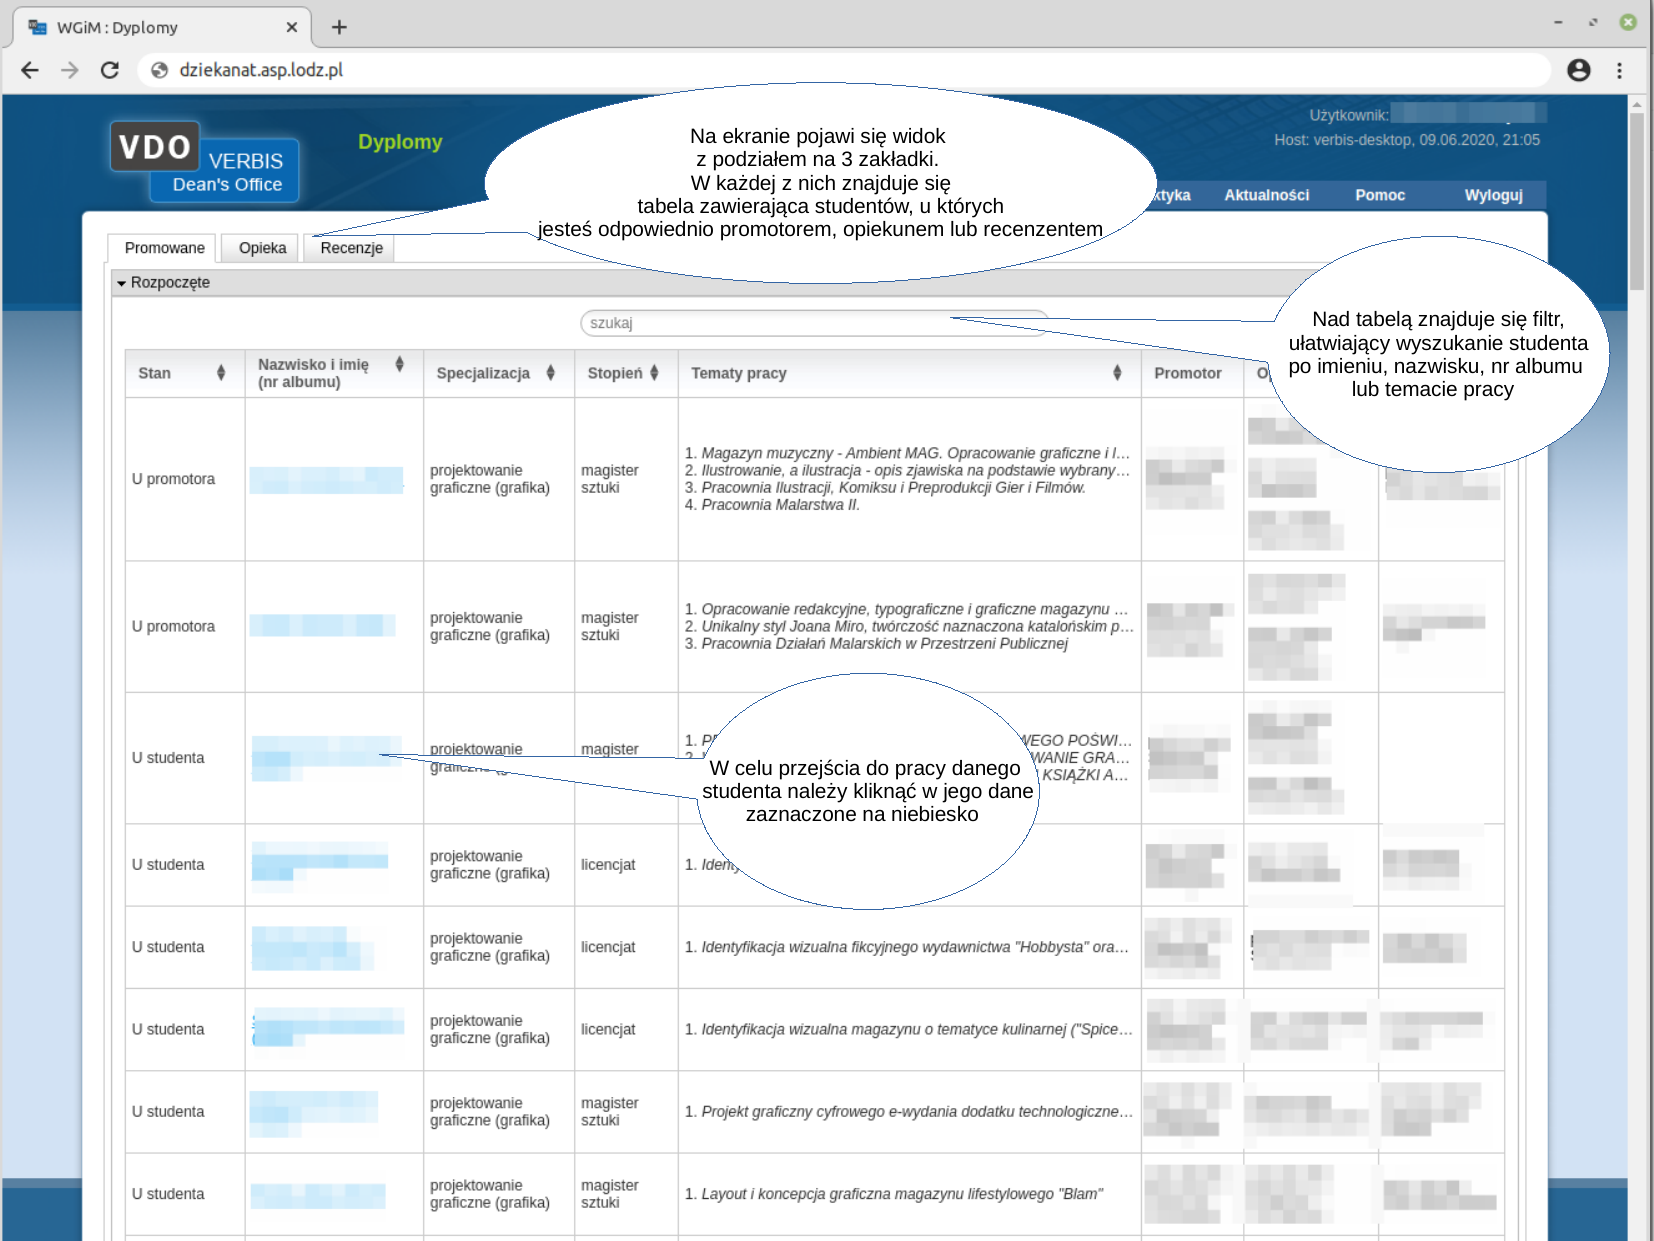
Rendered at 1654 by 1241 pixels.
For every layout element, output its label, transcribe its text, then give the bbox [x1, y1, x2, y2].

picture [0, 0, 1654, 1241]
text_box Nad tabelą znajduje się filtr, ułatwiający wyszukanie studenta po imieniu, nazwisku, nr albumu lub temacie pracy [950, 236, 1611, 473]
text_box Na ekranie pojawi się widok z podziałem na 3 zakładki. W każdej z nich znajduje się tabela zawierająca studentów, u których jesteś odpowiednio promotorem, opiekunem lub recenzentem [312, 82, 1158, 284]
text_box W celu przejścia do pracy danego studenta należy kliknąć w jego dane zaznaczone na niebiesko [379, 673, 1040, 910]
